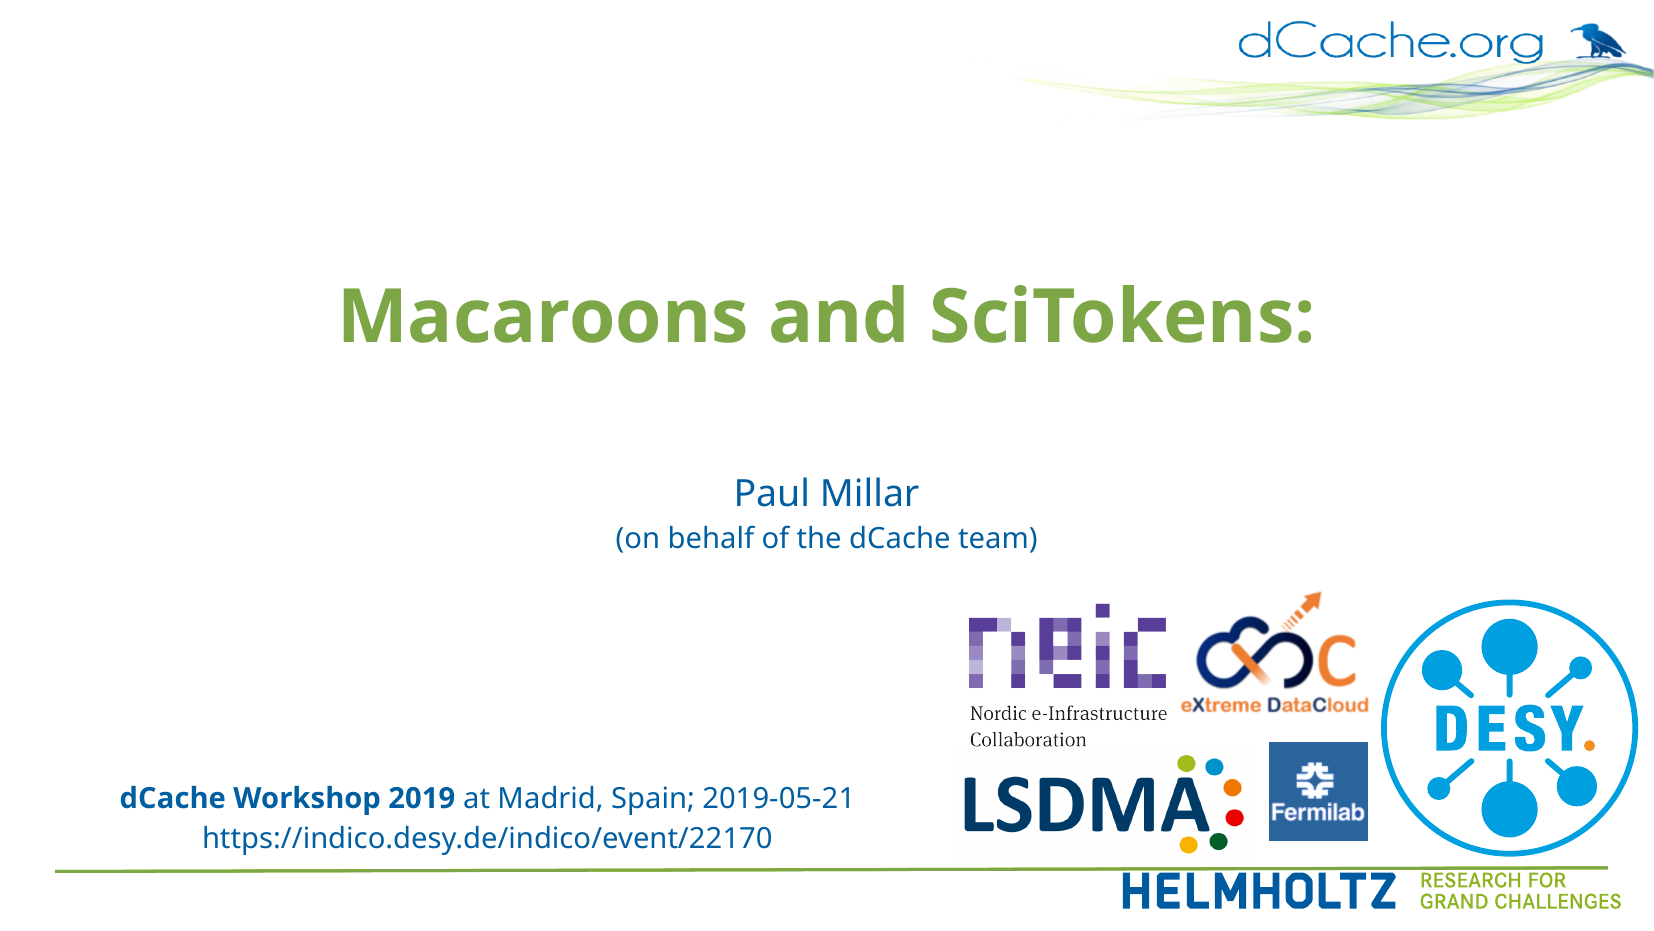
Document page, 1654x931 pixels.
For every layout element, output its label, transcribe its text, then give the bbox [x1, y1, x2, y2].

picture [1122, 868, 1621, 914]
text_box Macaroons and SciTokens: Paul Millar (on behalf of the dCache team) [0, 254, 1654, 565]
picture [956, 12, 1654, 127]
picture [1269, 742, 1368, 841]
picture [905, 572, 1646, 865]
text_box dCache Workshop 2019 at Madrid, Spain; 2019-05-21 https://indico.desy.de/indico/event/22170 [30, 730, 946, 866]
